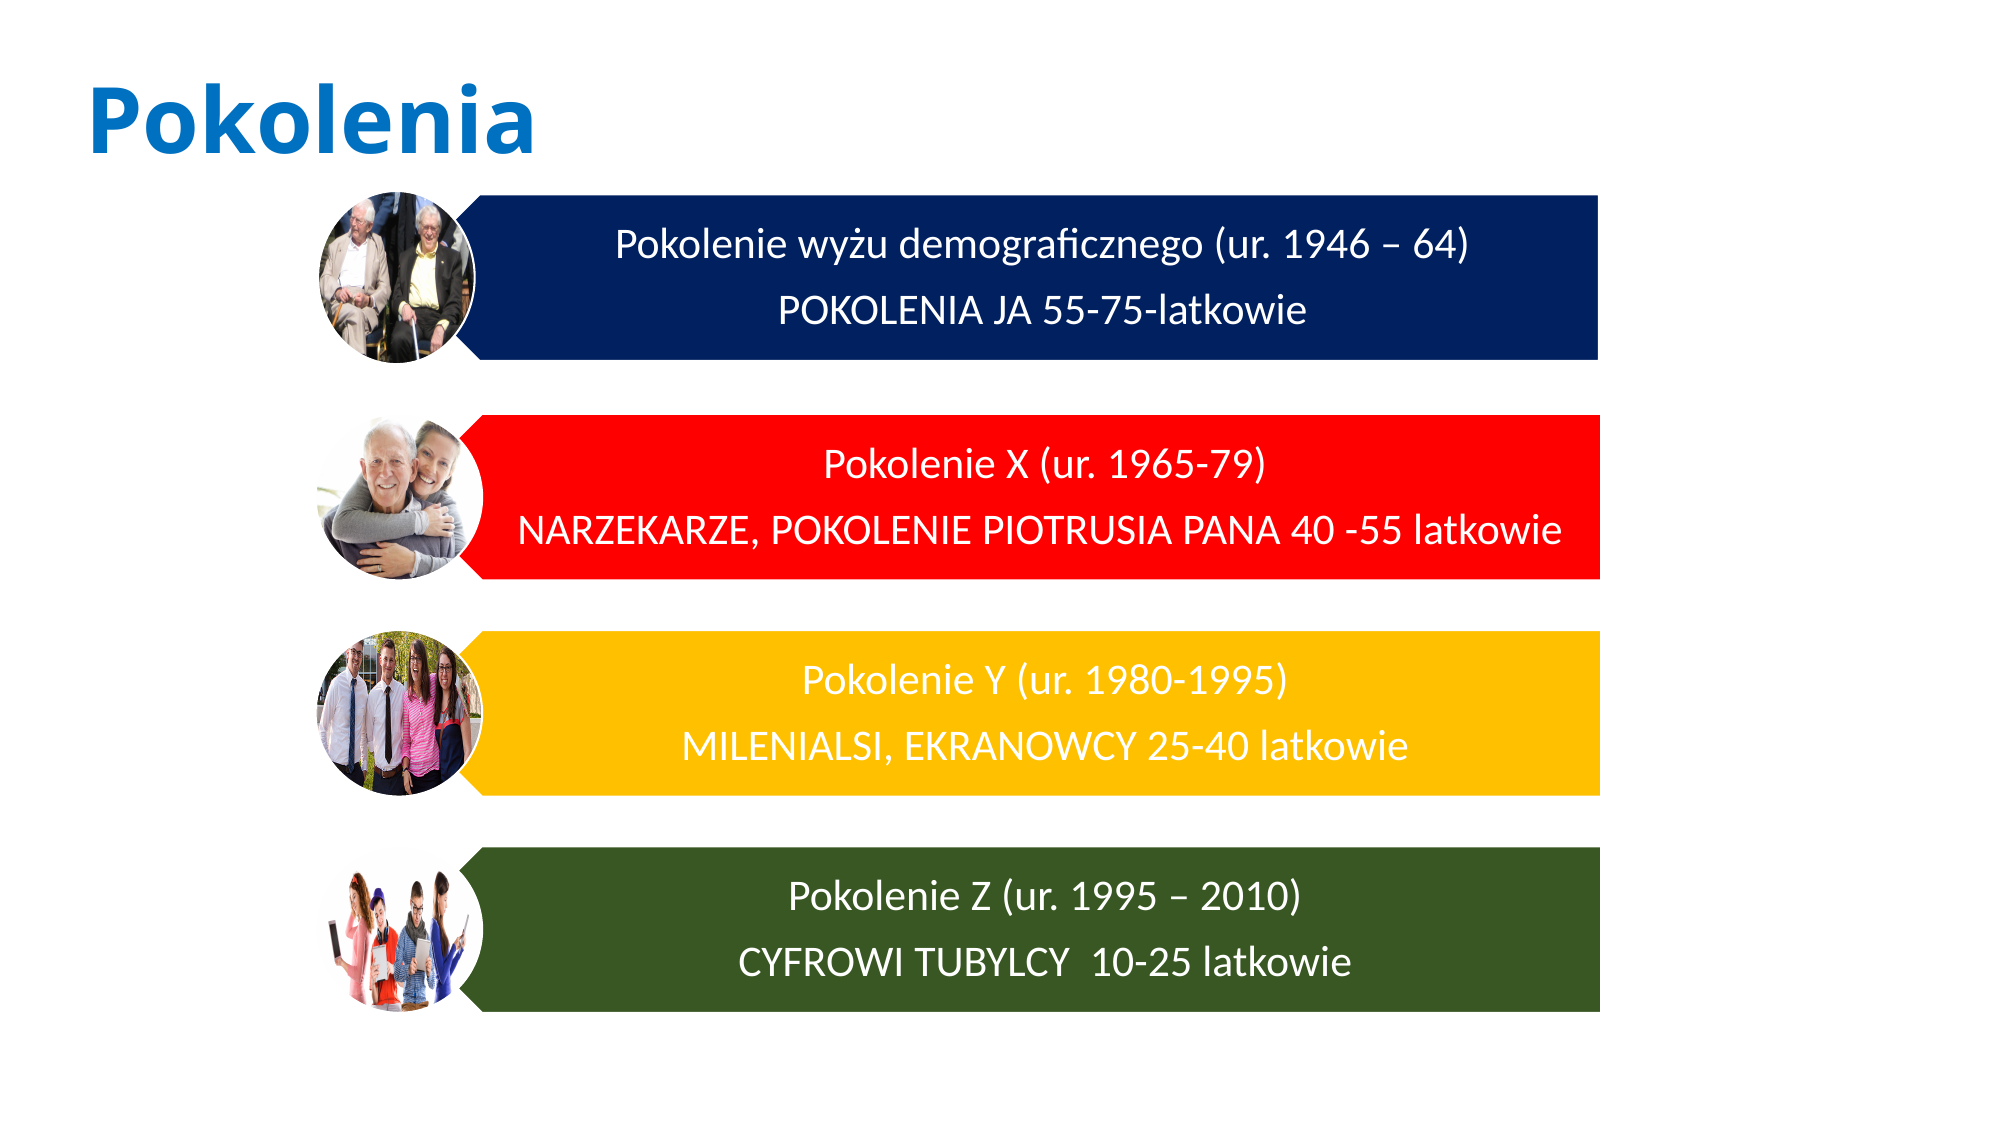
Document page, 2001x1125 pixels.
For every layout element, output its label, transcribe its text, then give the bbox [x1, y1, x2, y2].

text_box [315, 630, 483, 797]
title Pokolenia [70, 15, 1796, 233]
text_box [315, 846, 483, 1013]
text_box Pokolenie wyżu demograficznego (ur. 1946 – 64) POKOLENIA JA 55-75-latkowie [455, 194, 1599, 361]
text_box Pokolenie X (ur. 1965-79) NARZEKARZE, POKOLENIE PIOTRUSIA PANA 40 -55 latkowie [458, 413, 1602, 581]
text_box Pokolenie Y (ur. 1980-1995) MILENIALSI, EKRANOWCY 25-40 latkowie [458, 630, 1602, 797]
text_box [318, 190, 475, 365]
text_box [315, 413, 483, 581]
text_box Pokolenie Z (ur. 1995 – 2010) CYFROWI TUBYLCY 10-25 latkowie [458, 846, 1602, 1013]
